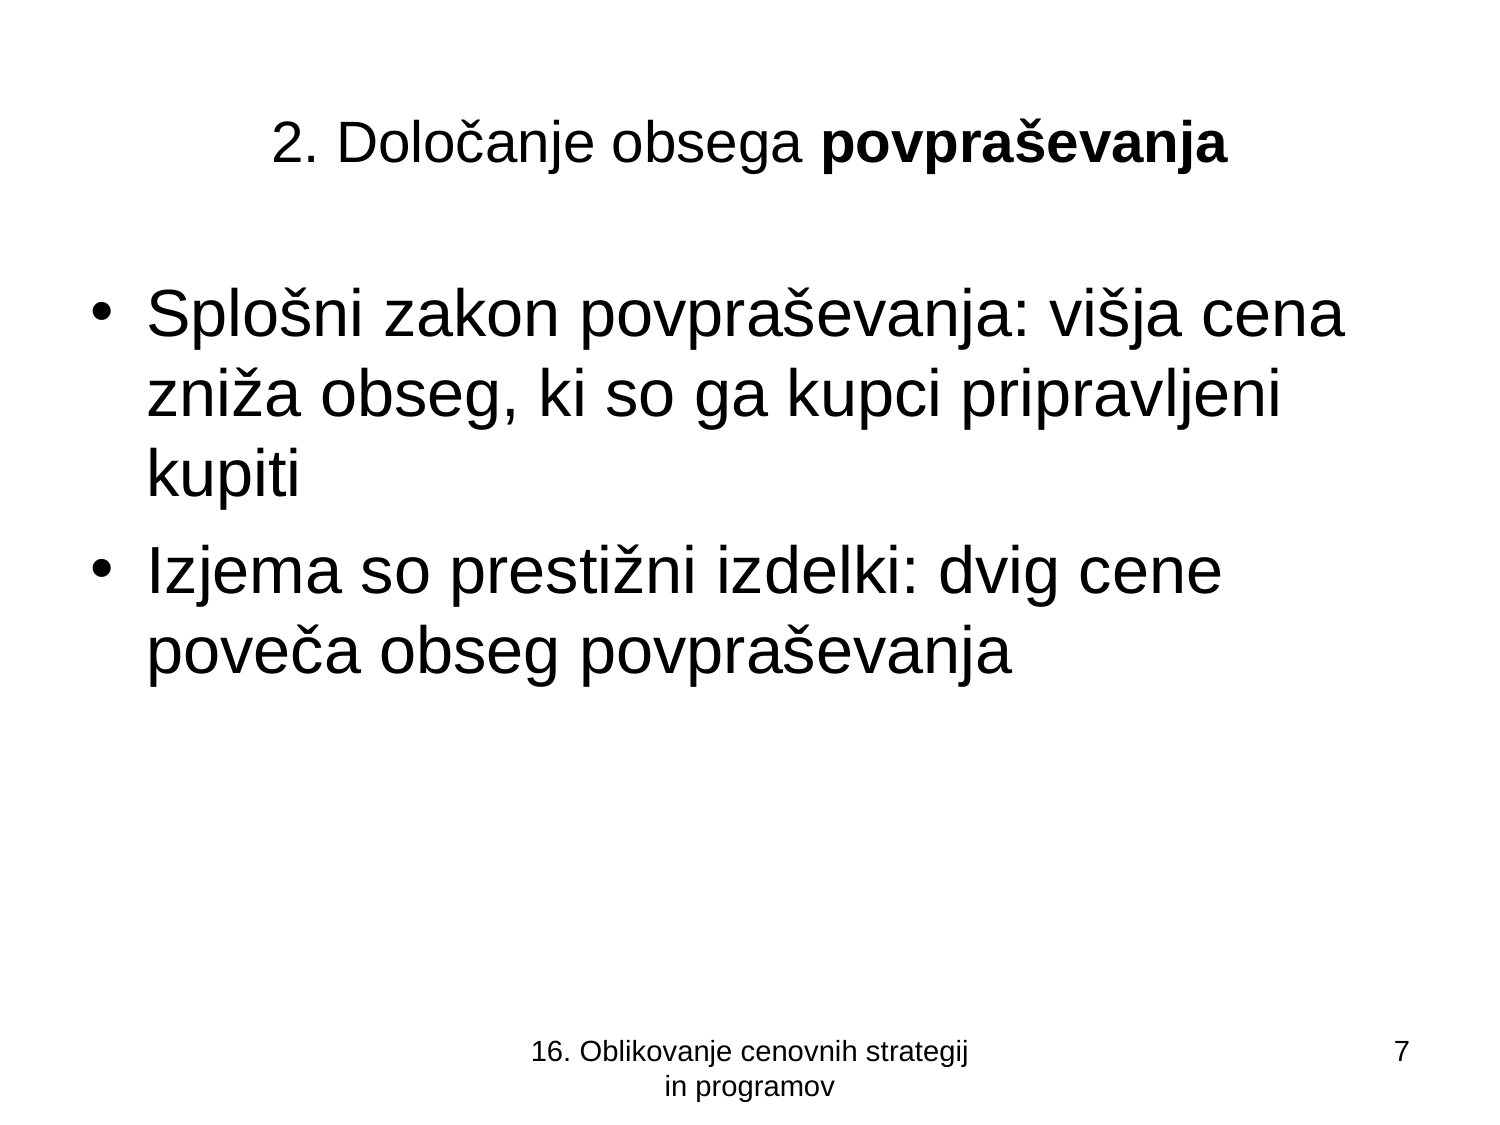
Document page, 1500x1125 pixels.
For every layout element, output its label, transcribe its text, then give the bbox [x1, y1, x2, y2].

list Splošni zakon povpraševanja: višja cena zniža obseg, ki so ga kupci pripravljeni kupiti Izjema so prestižni izdelki: dvig cene poveča obseg povpraševanja [75, 262, 1426, 1006]
text_box 16. Oblikovanje cenovnih strategij in programov [512, 1024, 988, 1103]
title 2. Določanje obsega povpraševanja [75, 45, 1426, 233]
text_box <number> [1074, 1024, 1426, 1103]
